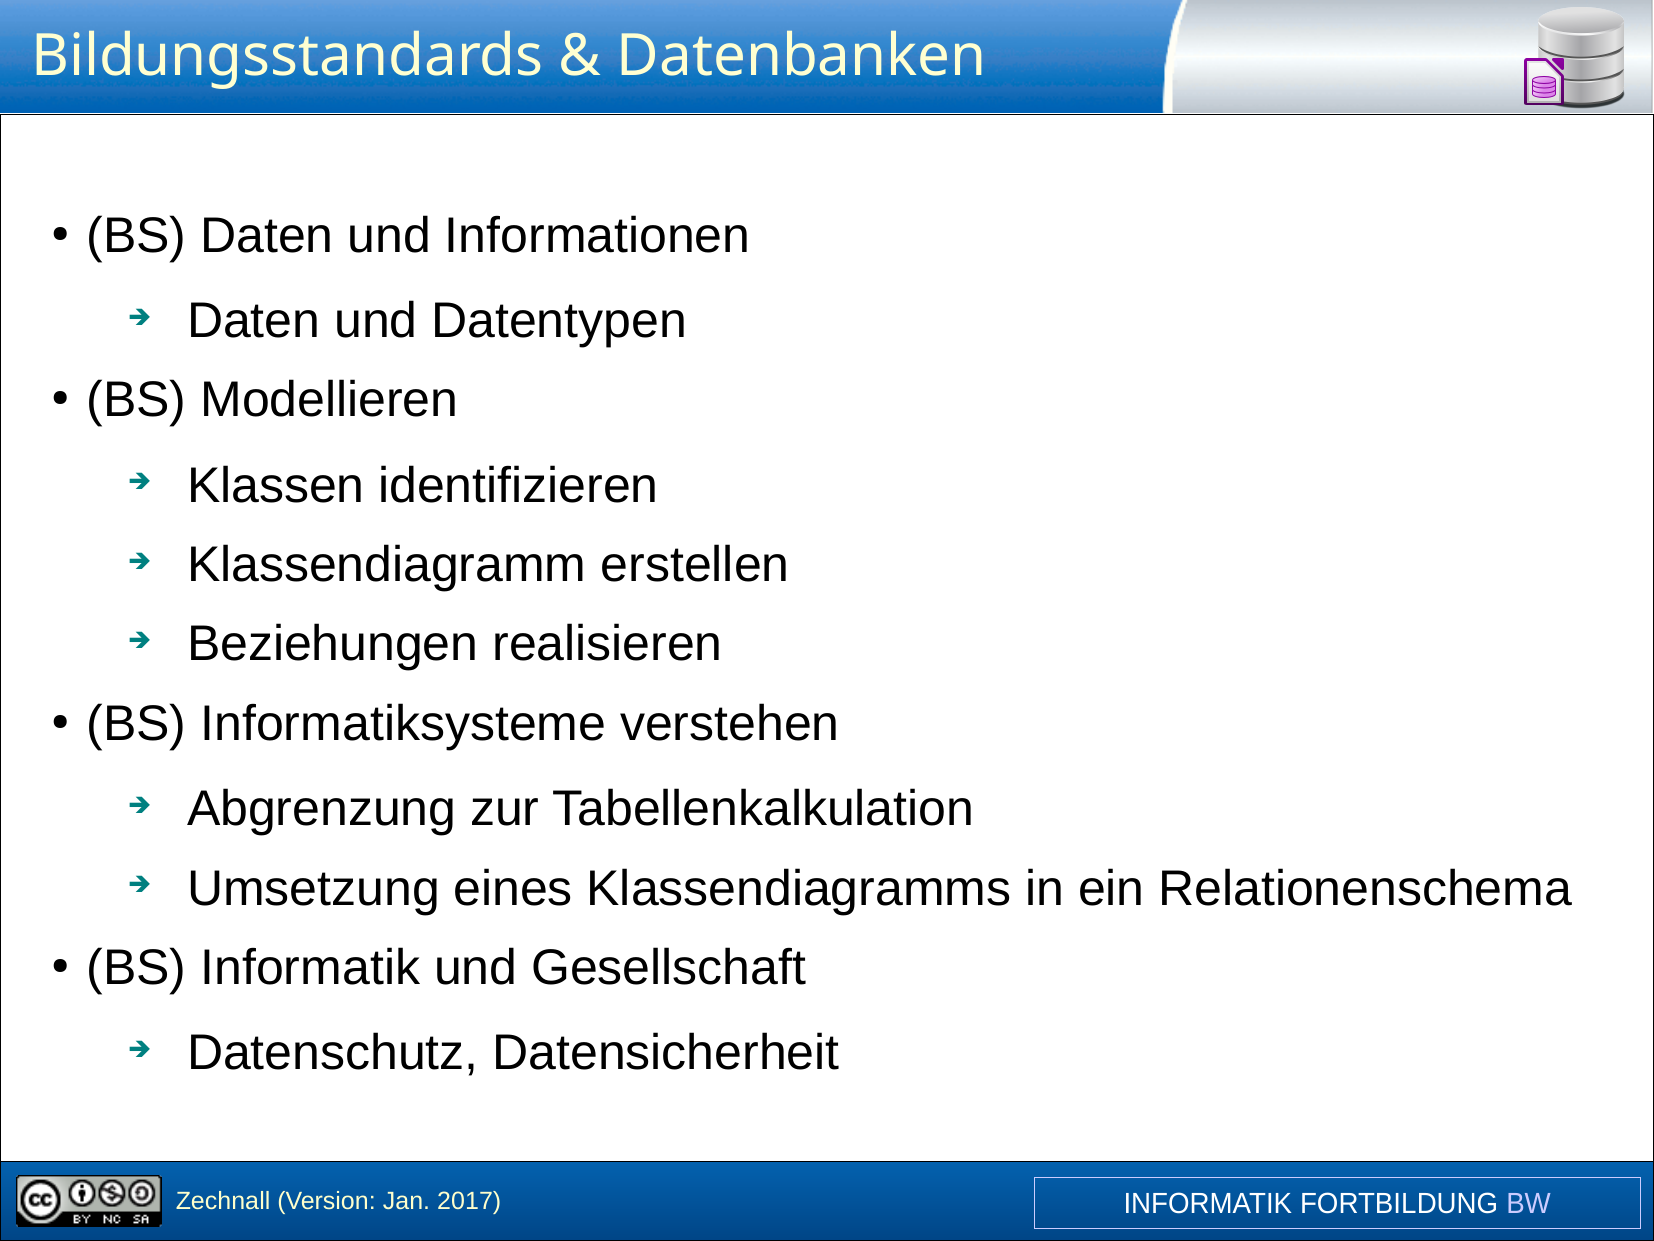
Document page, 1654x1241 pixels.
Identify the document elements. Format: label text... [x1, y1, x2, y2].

picture [0, 0, 1654, 113]
list (BS) Daten und Informationen Daten und Datentypen (BS) Modellieren Klassen identifizieren Klassendiagramm erstellen Beziehungen realisieren (BS) Informatiksysteme verstehen Abgrenzung zur Tabellenkalkulation Umsetzung eines Klassendiagramms in ein Relationenschema (BS) Informatik und Gesellschaft Datenschutz, Datensicherheit [51, 206, 1599, 1081]
title Bildungsstandards & Datenbanken [31, 14, 1151, 92]
picture [16, 1175, 162, 1227]
